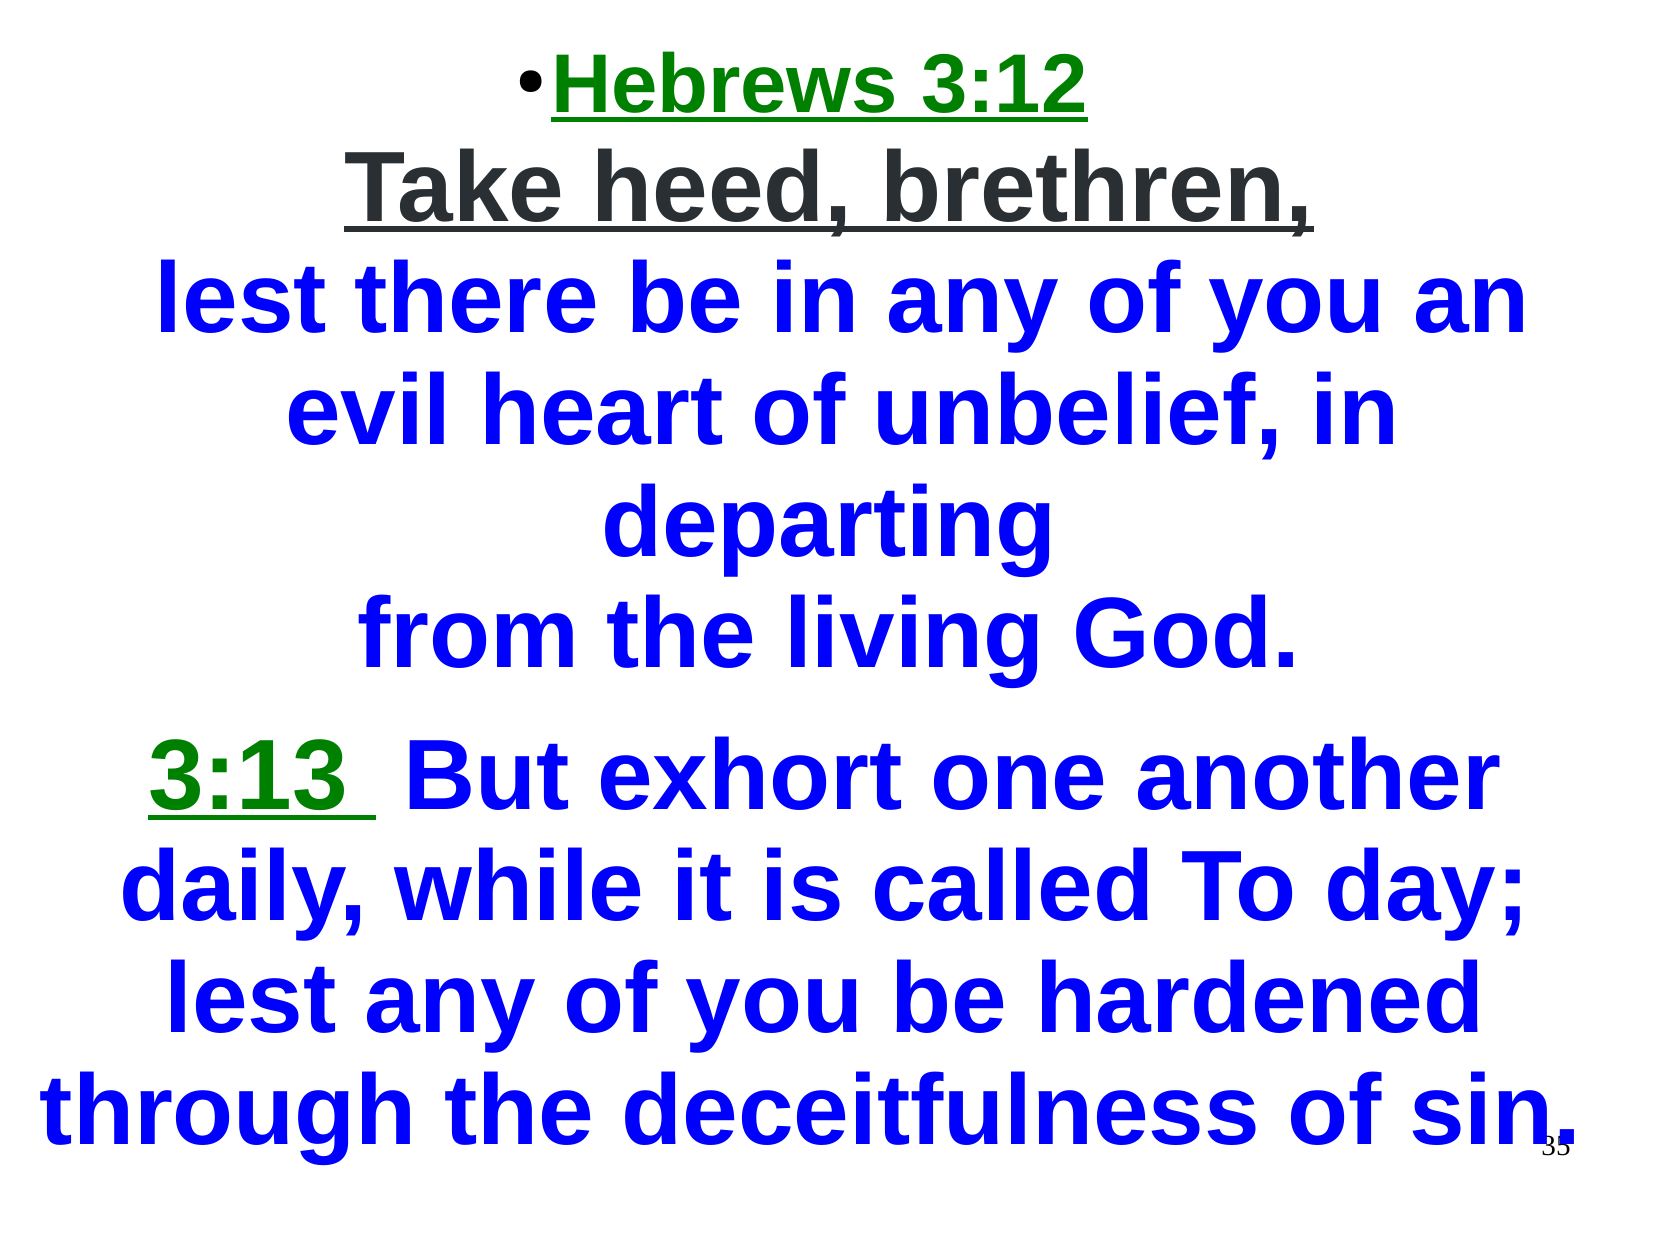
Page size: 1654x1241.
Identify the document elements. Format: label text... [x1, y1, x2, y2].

list Hebrews 3:12 Take heed, brethren, lest there be in any of you an evil heart of unbelief, in departing from the living God. 3:13 But exhort one another daily, while it is called To day; lest any of you be hardened through the deceitfulness of sin. [37, 37, 1613, 1201]
